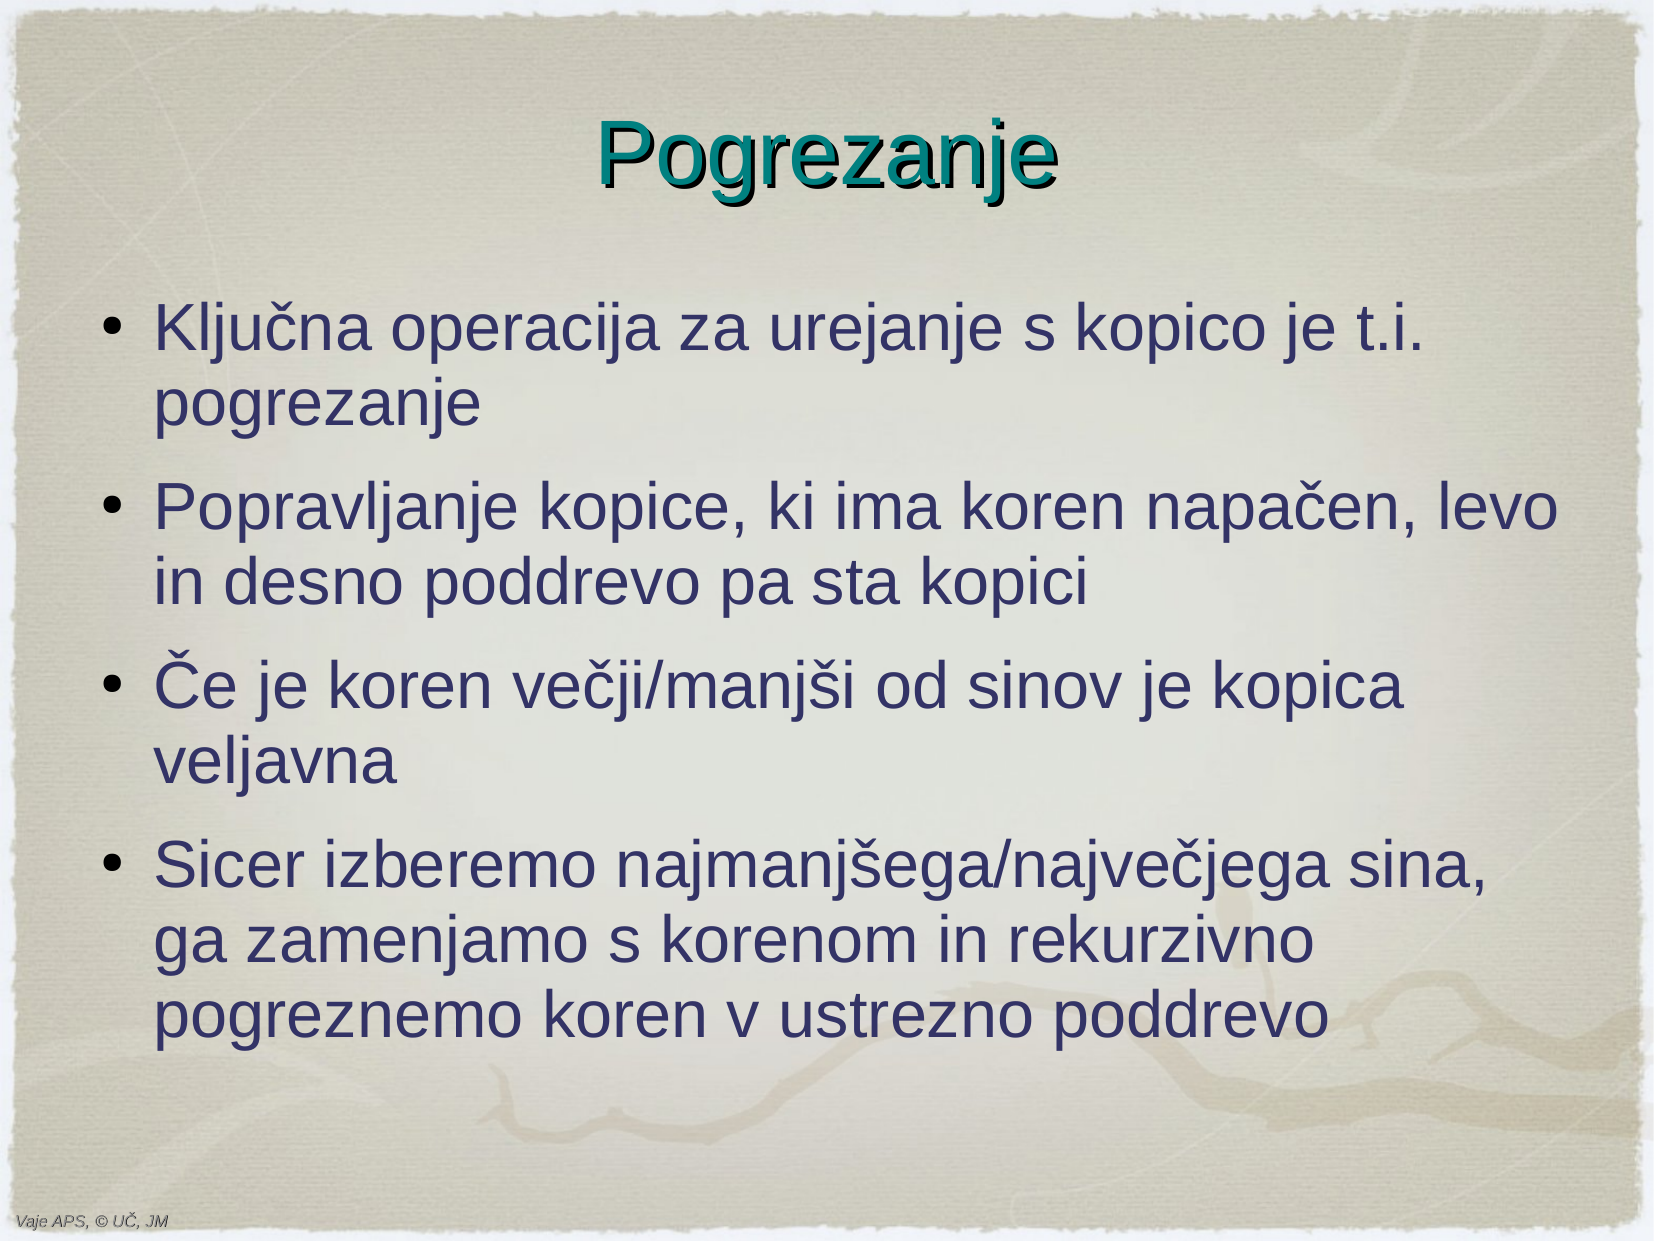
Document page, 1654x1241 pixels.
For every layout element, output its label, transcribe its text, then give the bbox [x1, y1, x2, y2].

list Ključna operacija za urejanje s kopico je t.i. pogrezanje Popravljanje kopice, ki ima koren napačen, levo in desno poddrevo pa sta kopici Če je koren večji/manjši od sinov je kopica veljavna Sicer izberemo najmanjšega/največjega sina, ga zamenjamo s korenom in rekurzivno pogreznemo koren v ustrezno poddrevo [82, 290, 1571, 1109]
title Pogrezanje [82, 49, 1571, 257]
picture [0, 0, 1654, 1241]
